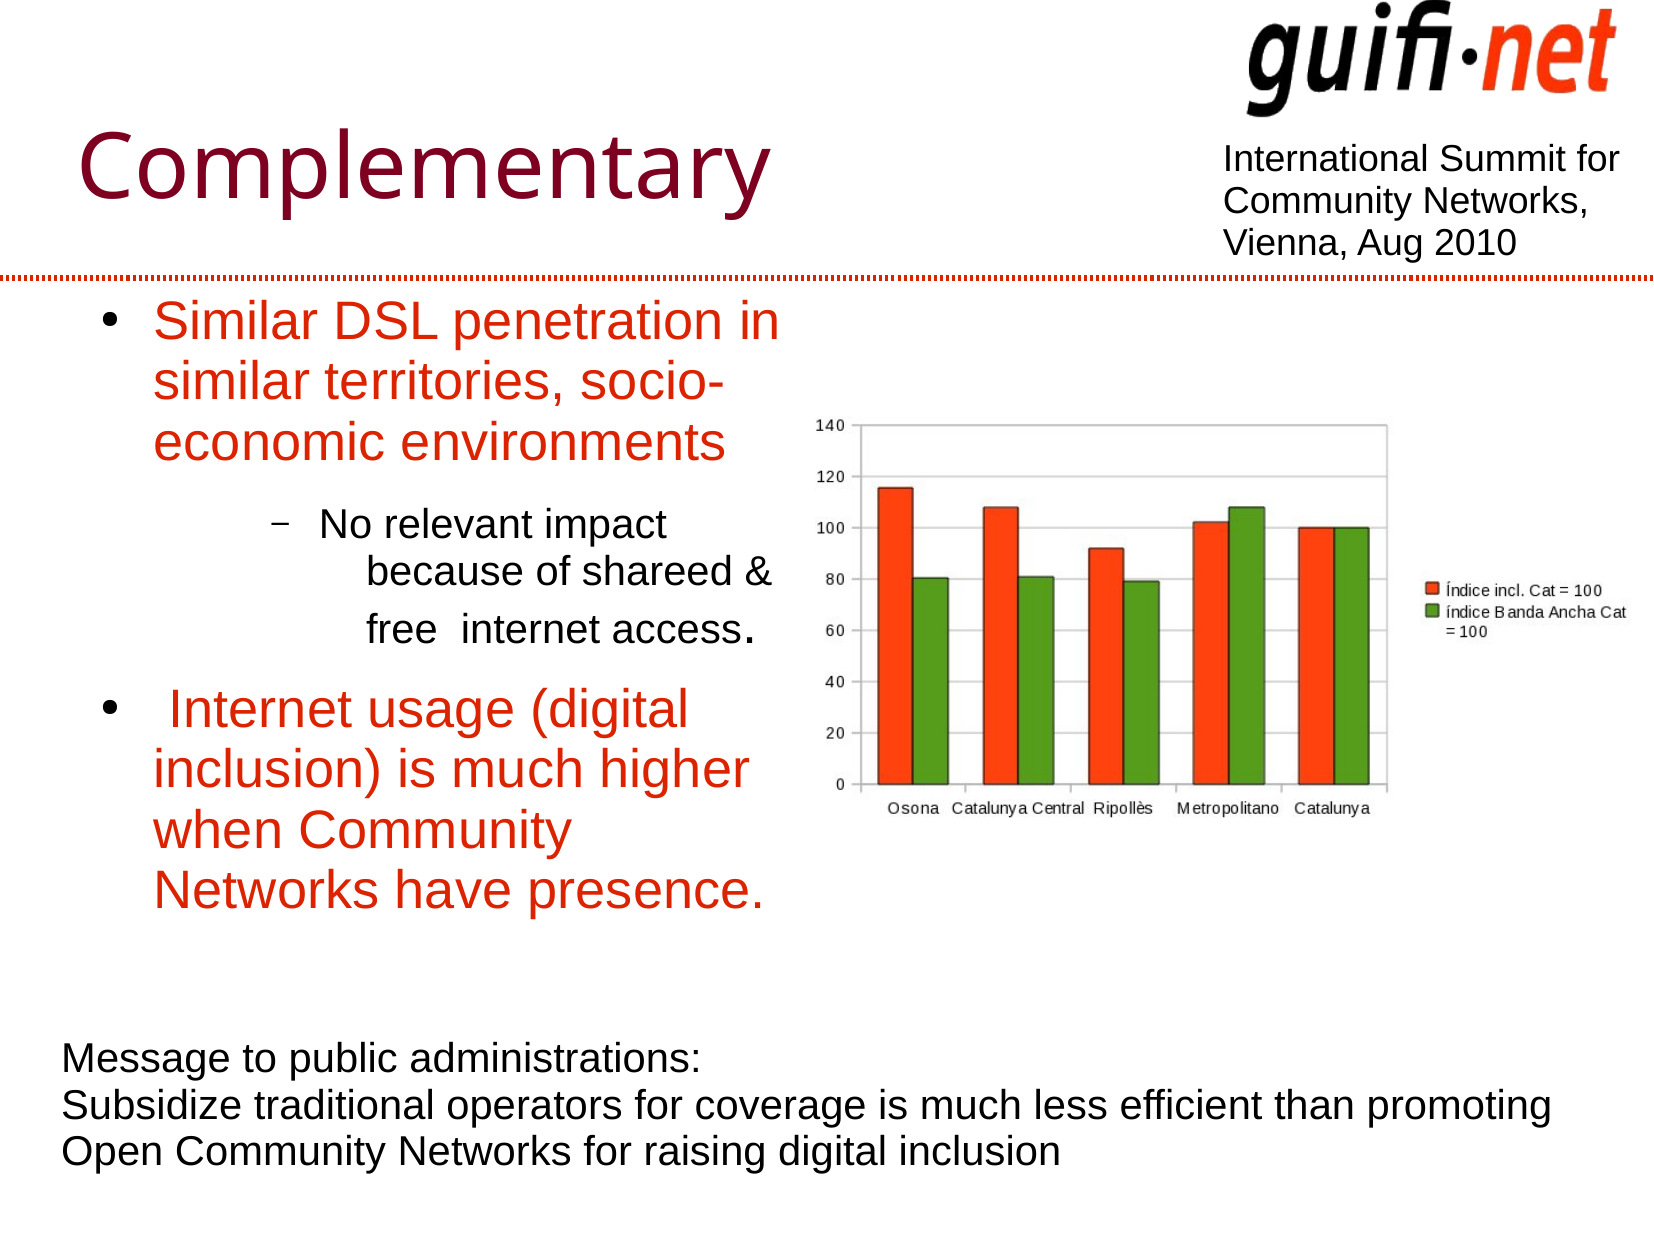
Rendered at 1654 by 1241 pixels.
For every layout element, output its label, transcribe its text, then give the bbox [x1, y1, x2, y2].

picture [797, 407, 1638, 823]
list Similar DSL penetration in similar territories, socio-economic environments No relevant impact because of shareed & free internet access. Internet usage (digital inclusion) is much higher when Community Networks have presence. [82, 290, 809, 1027]
picture [1240, 0, 1625, 119]
title Complementary [76, 59, 1093, 267]
text_box Message to public administrations: Subsidize traditional operators for coverage is much less efficient than promoting Open Community Networks for raising digital inclusion [46, 1027, 1569, 1182]
